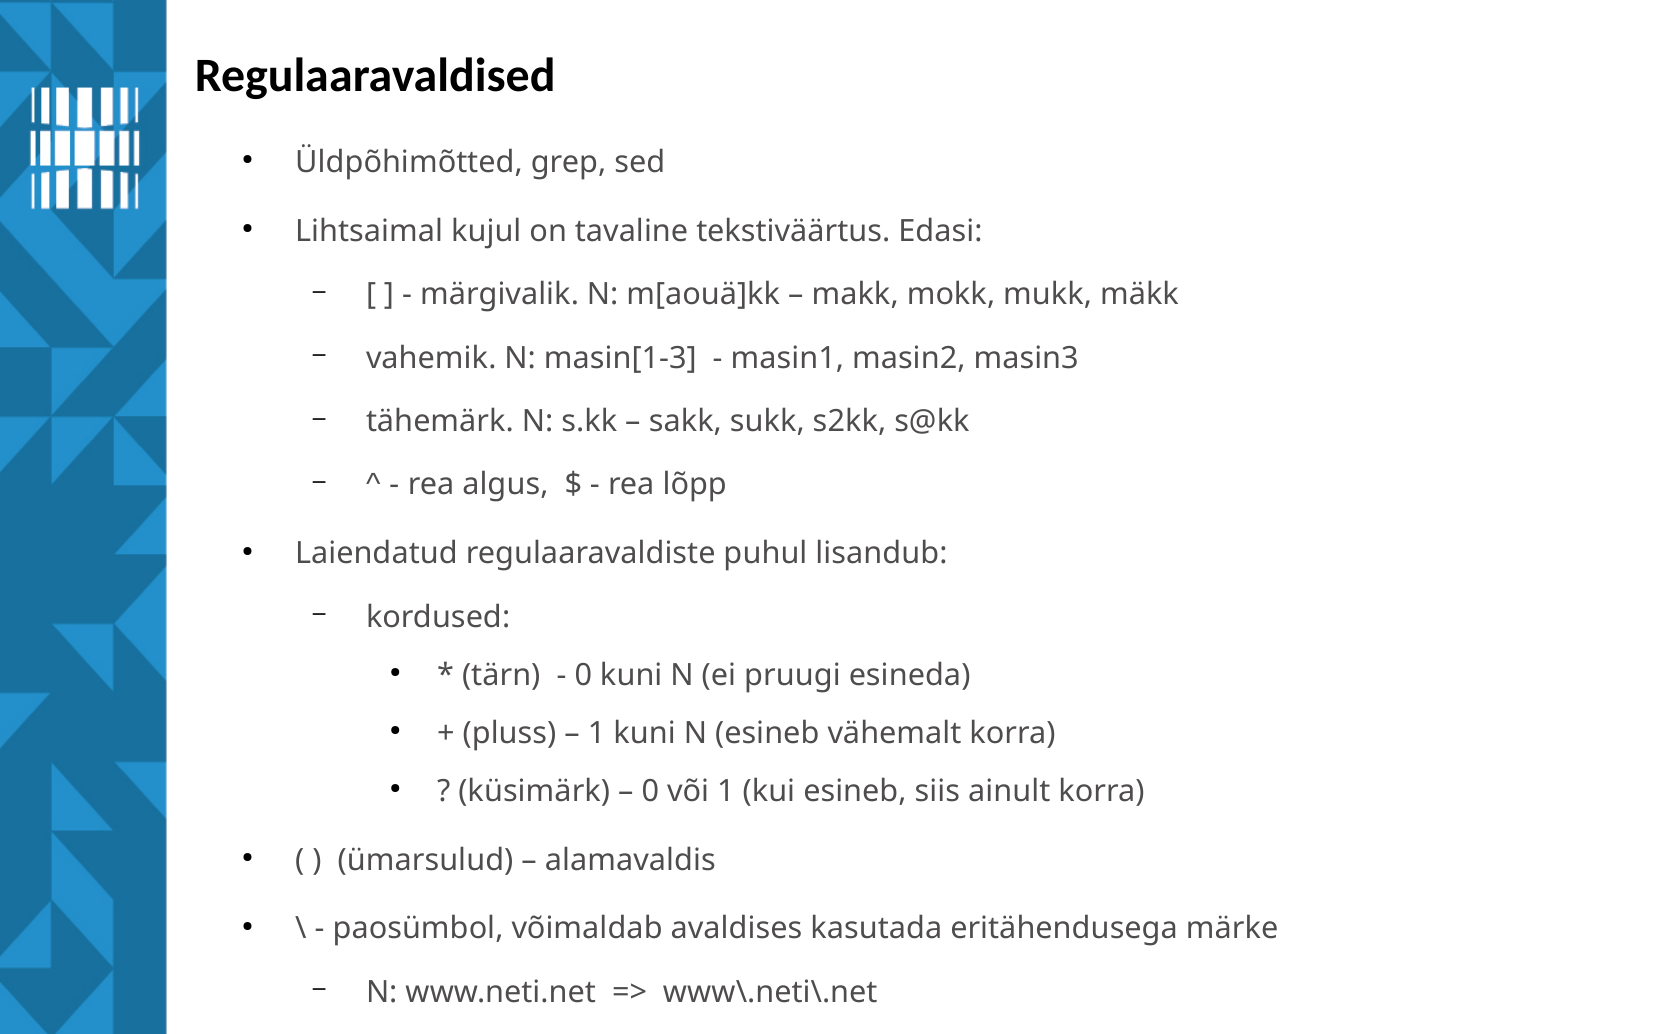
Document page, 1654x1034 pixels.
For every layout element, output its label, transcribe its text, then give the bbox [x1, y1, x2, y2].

picture [42, 108, 132, 208]
list Üldpõhimõtted, grep, sed Lihtsaimal kujul on tavaline tekstiväärtus. Edasi: [ ] - märgivalik. N: m[aouä]kk – makk, mokk, mukk, mäkk vahemik. N: masin[1-3] - masin1, masin2, masin3 tähemärk. N: s.kk – sakk, sukk, s2kk, s@kk ^ - rea algus, $ - rea lõpp Laiendatud regulaaravaldiste puhul lisandub: kordused: * (tärn) - 0 kuni N (ei pruugi esineda) + (pluss) – 1 kuni N (esineb vähemalt korra) ? (küsimärk) – 0 või 1 (kui esineb, siis ainult korra) ( ) (ümarsulud) – alamavaldis \ - paosümbol, võimaldab avaldises kasutada eritähendusega märke N: www.neti.net => www\.neti\.net [224, 139, 1421, 928]
title Regulaaravaldised [194, 41, 951, 119]
